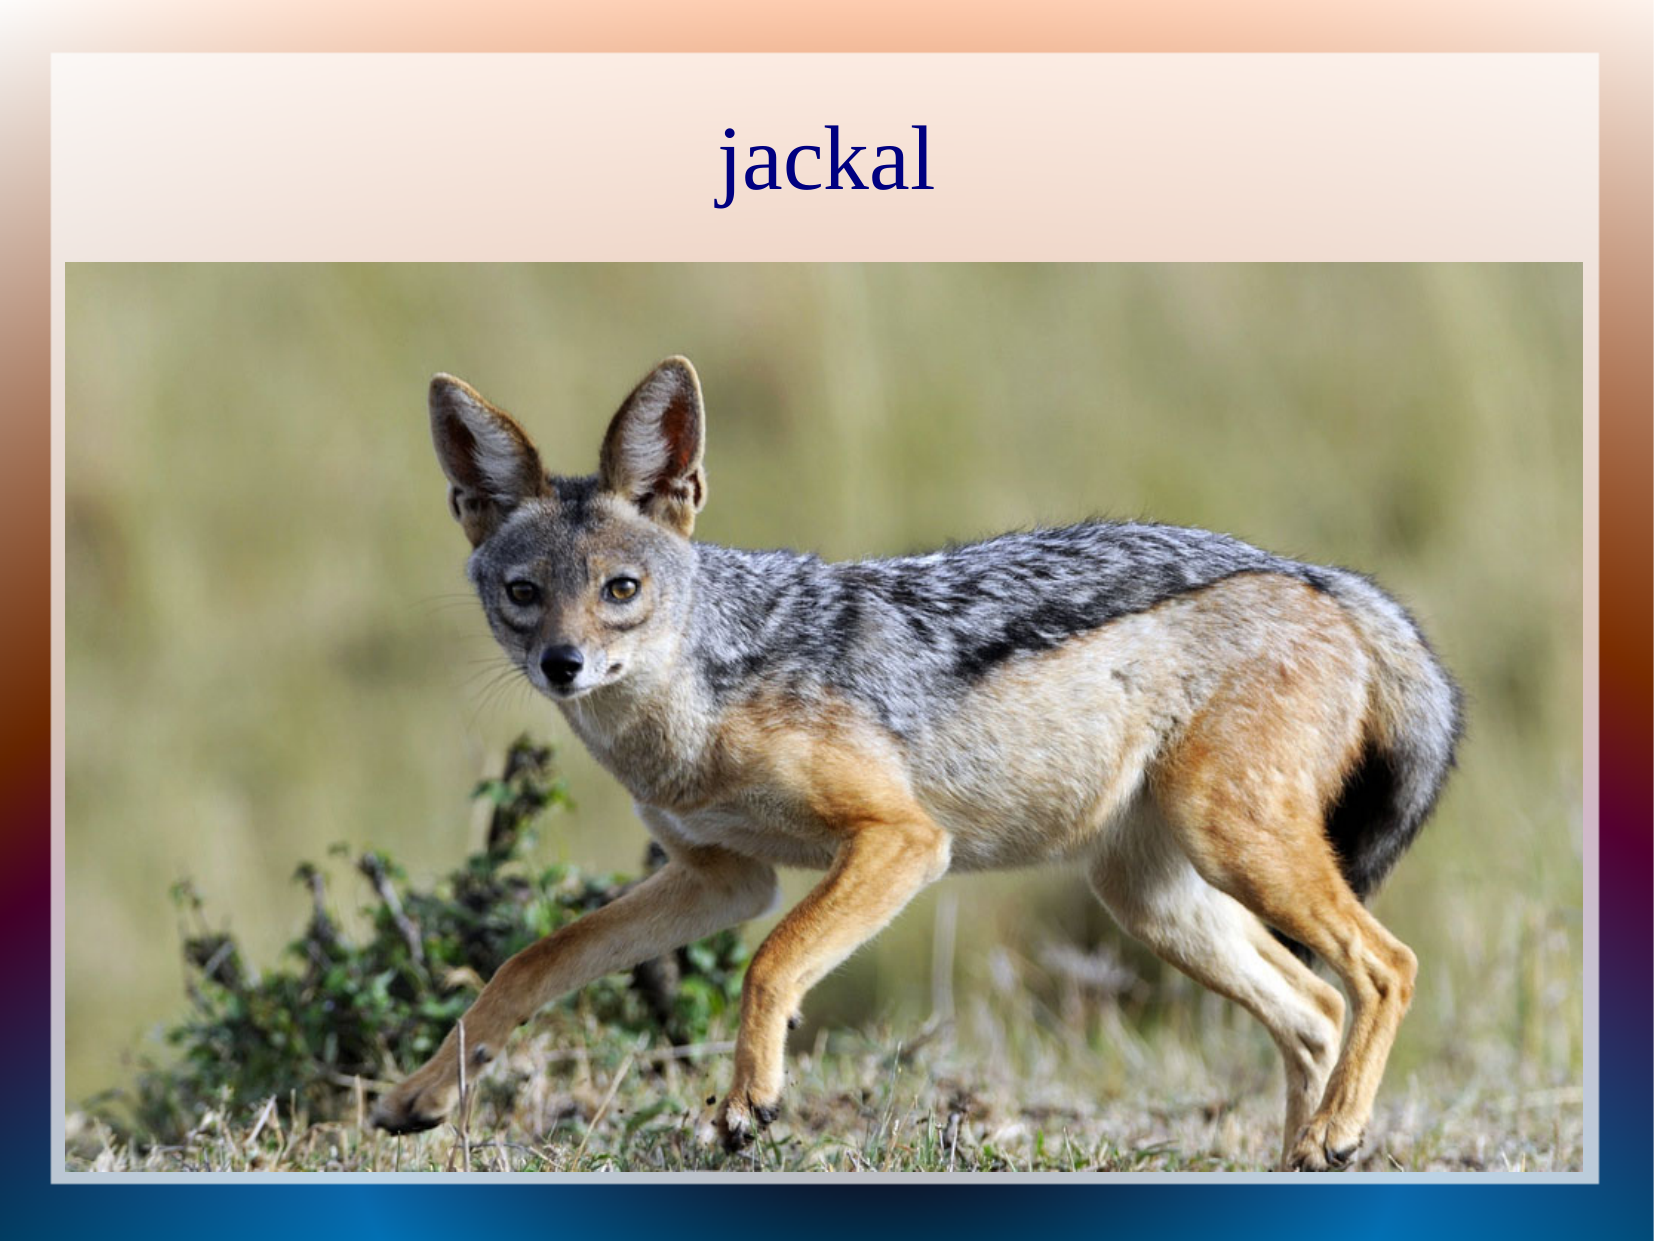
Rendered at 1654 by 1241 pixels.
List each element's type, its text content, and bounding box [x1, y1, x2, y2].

title jackal [82, 55, 1571, 262]
picture [0, 0, 1654, 1241]
